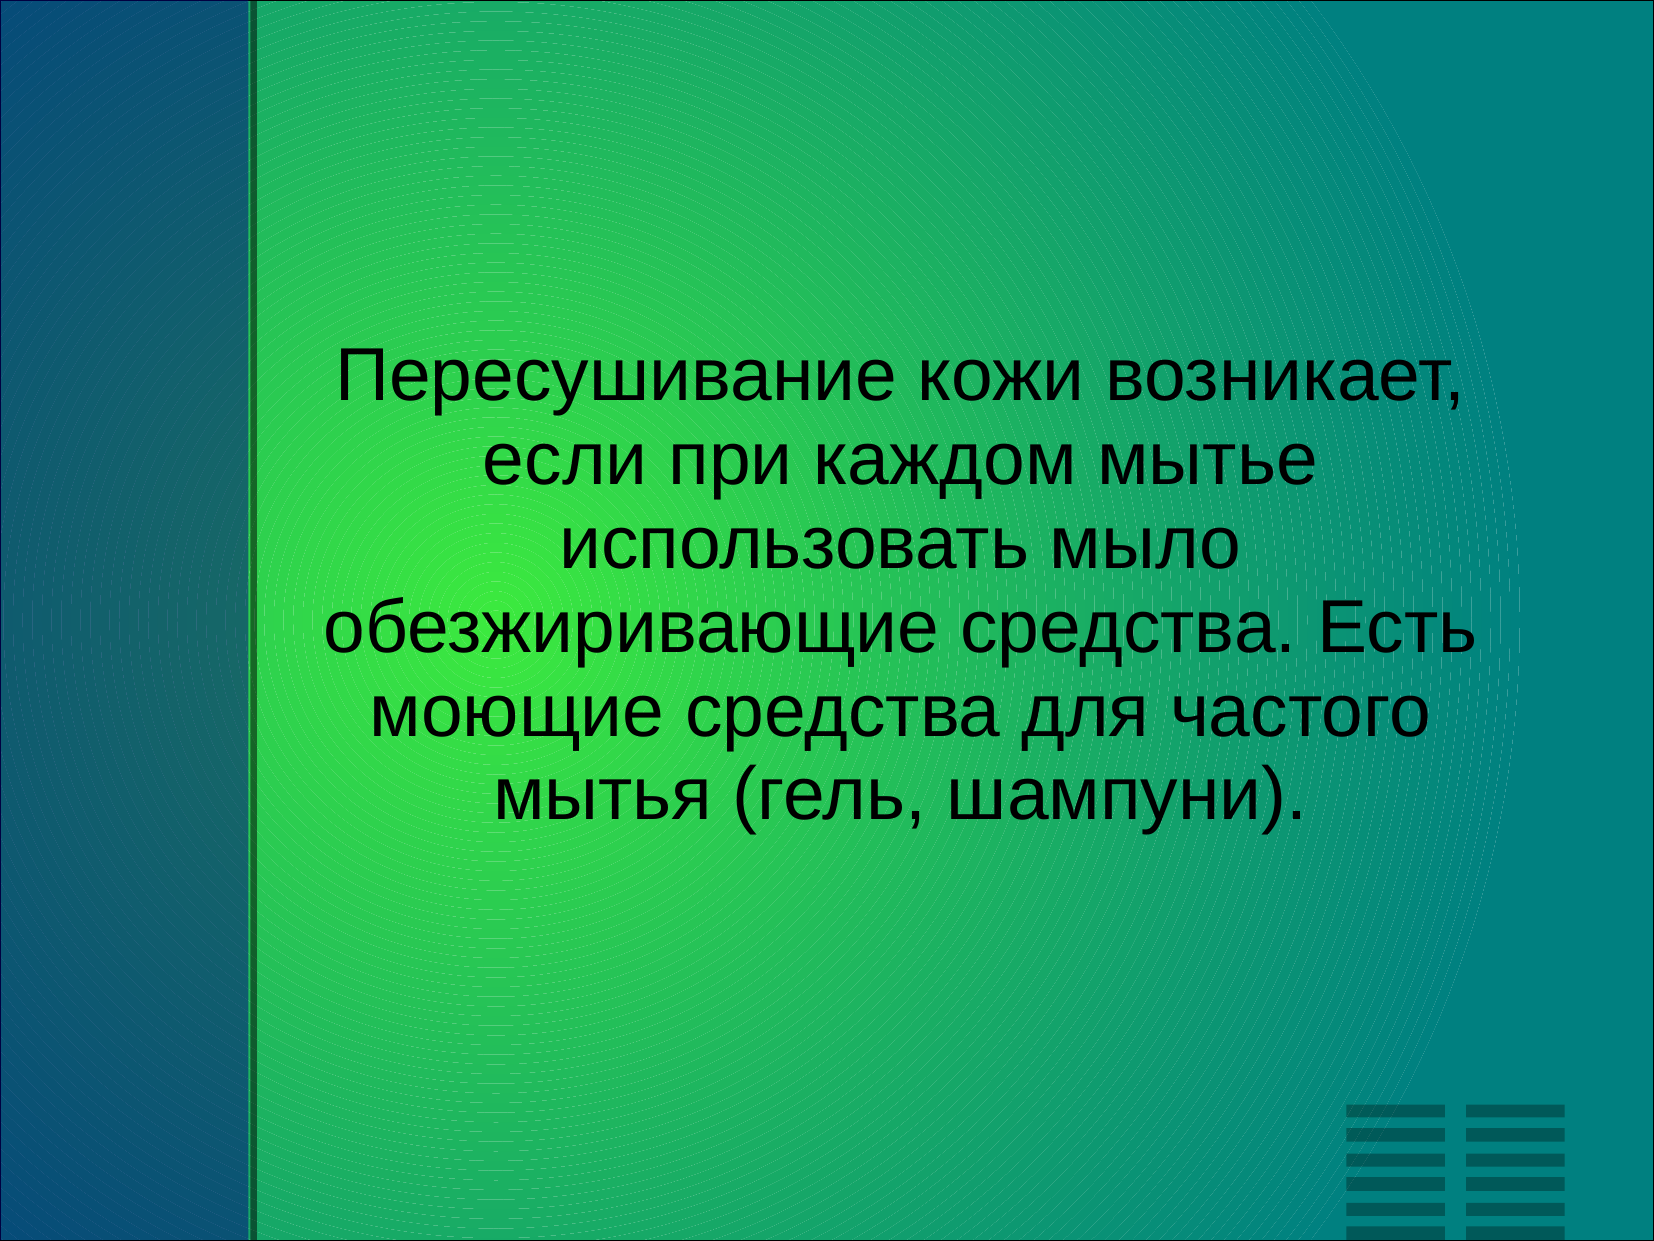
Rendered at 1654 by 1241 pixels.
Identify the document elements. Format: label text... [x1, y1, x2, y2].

text_box Пересушивание кожи возникает, если при каждом мытье использовать мыло обезжиривающие средства. Есть моющие средства для частого мытья (гель, шампуни). [295, 324, 1506, 1109]
